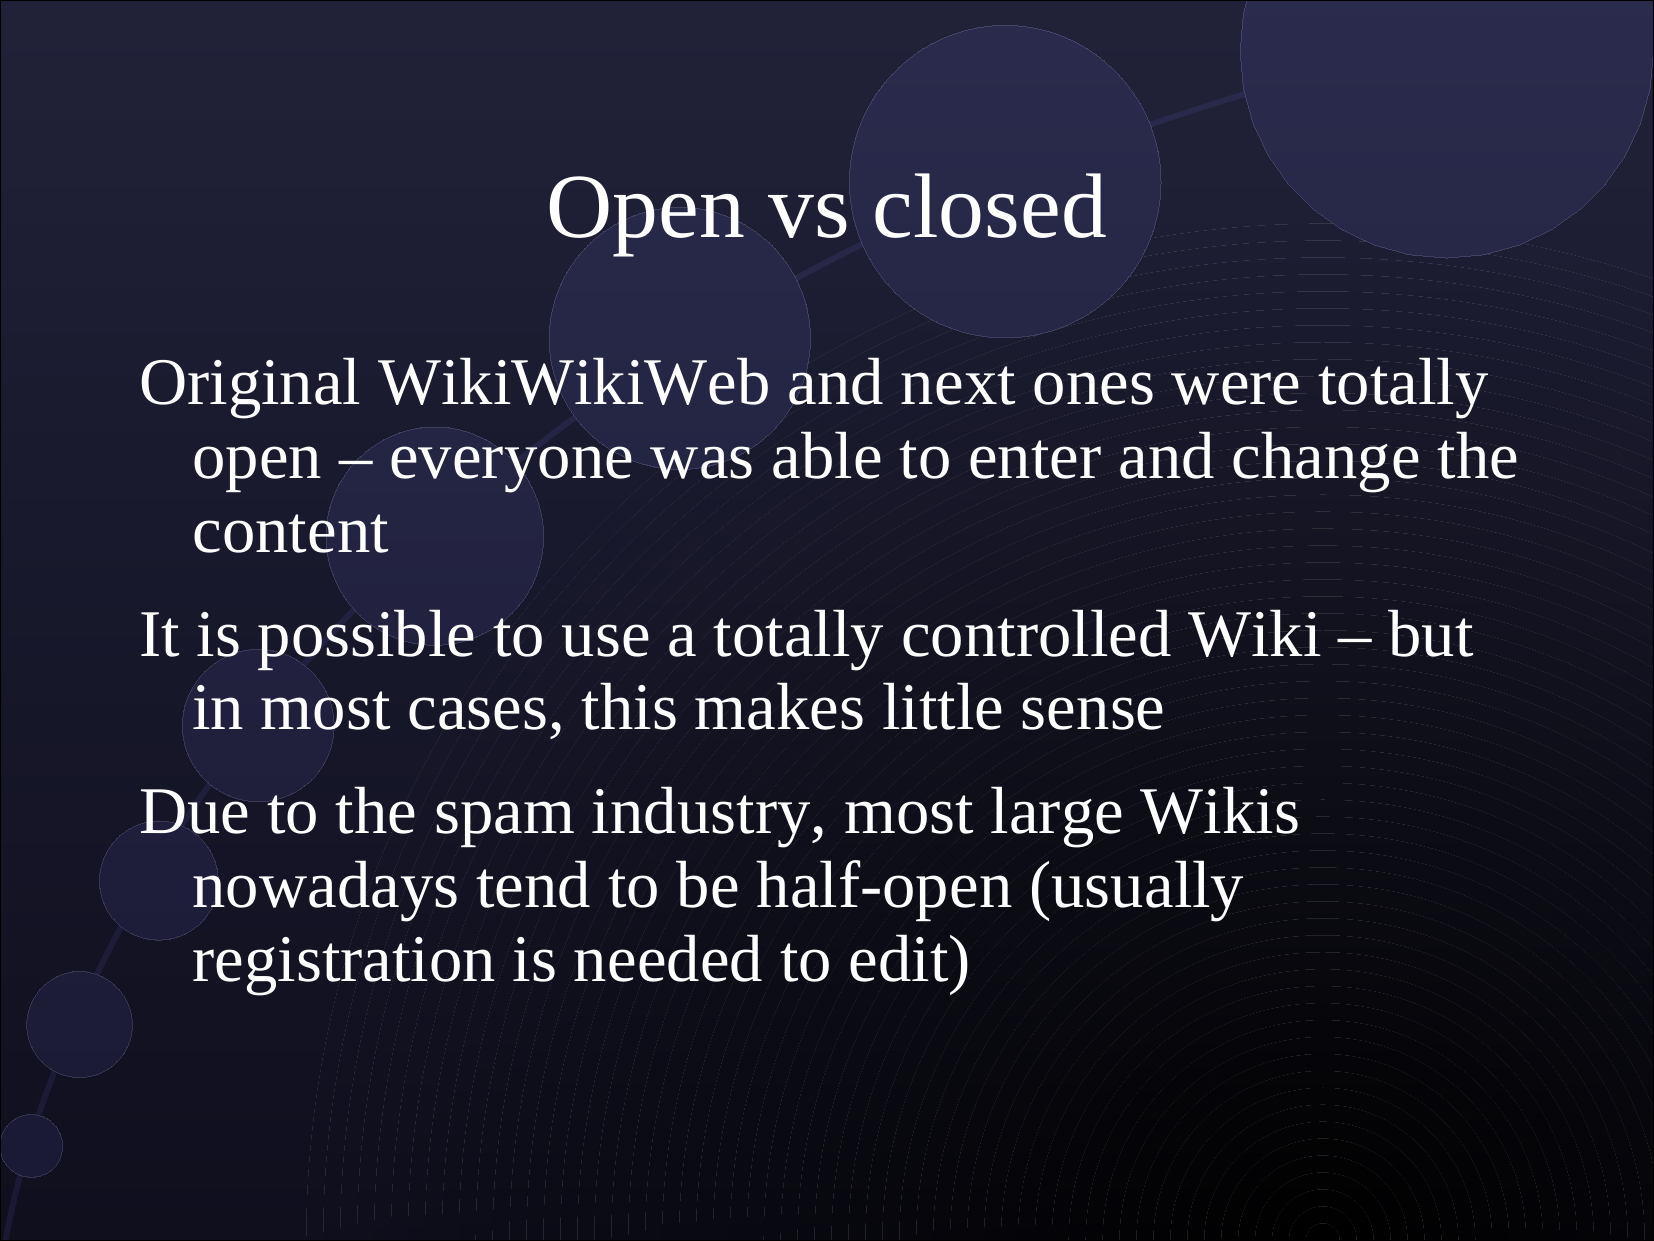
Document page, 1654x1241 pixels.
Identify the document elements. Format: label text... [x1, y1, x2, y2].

title Open vs closed [121, 102, 1534, 311]
list Original WikiWikiWeb and next ones were totally open – everyone was able to enter and change the content It is possible to use a totally controlled Wiki – but in most cases, this makes little sense Due to the spam industry, most large Wikis nowadays tend to be half-open (usually registration is needed to edit) [121, 344, 1534, 1127]
